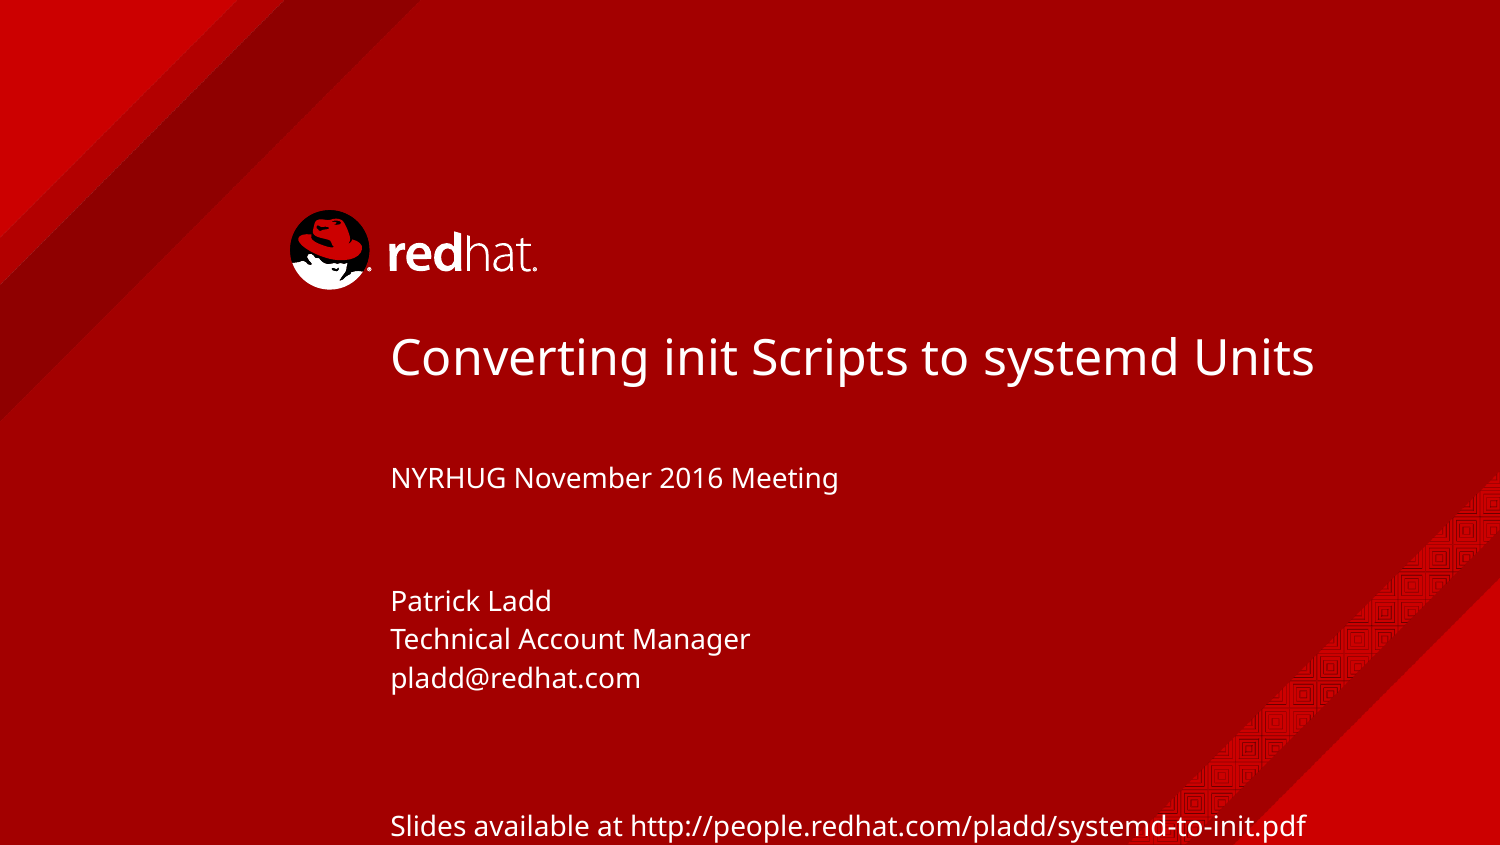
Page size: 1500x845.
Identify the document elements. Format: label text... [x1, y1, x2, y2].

list Patrick Ladd Technical Account Manager pladd@redhat.com Slides available at http://people.redhat.com/pladd/systemd-to-init.pdf [390, 482, 1426, 748]
title Converting init Scripts to systemd Units NYRHUG November 2016 Meeting [390, 321, 1351, 463]
picture [0, 0, 1500, 845]
